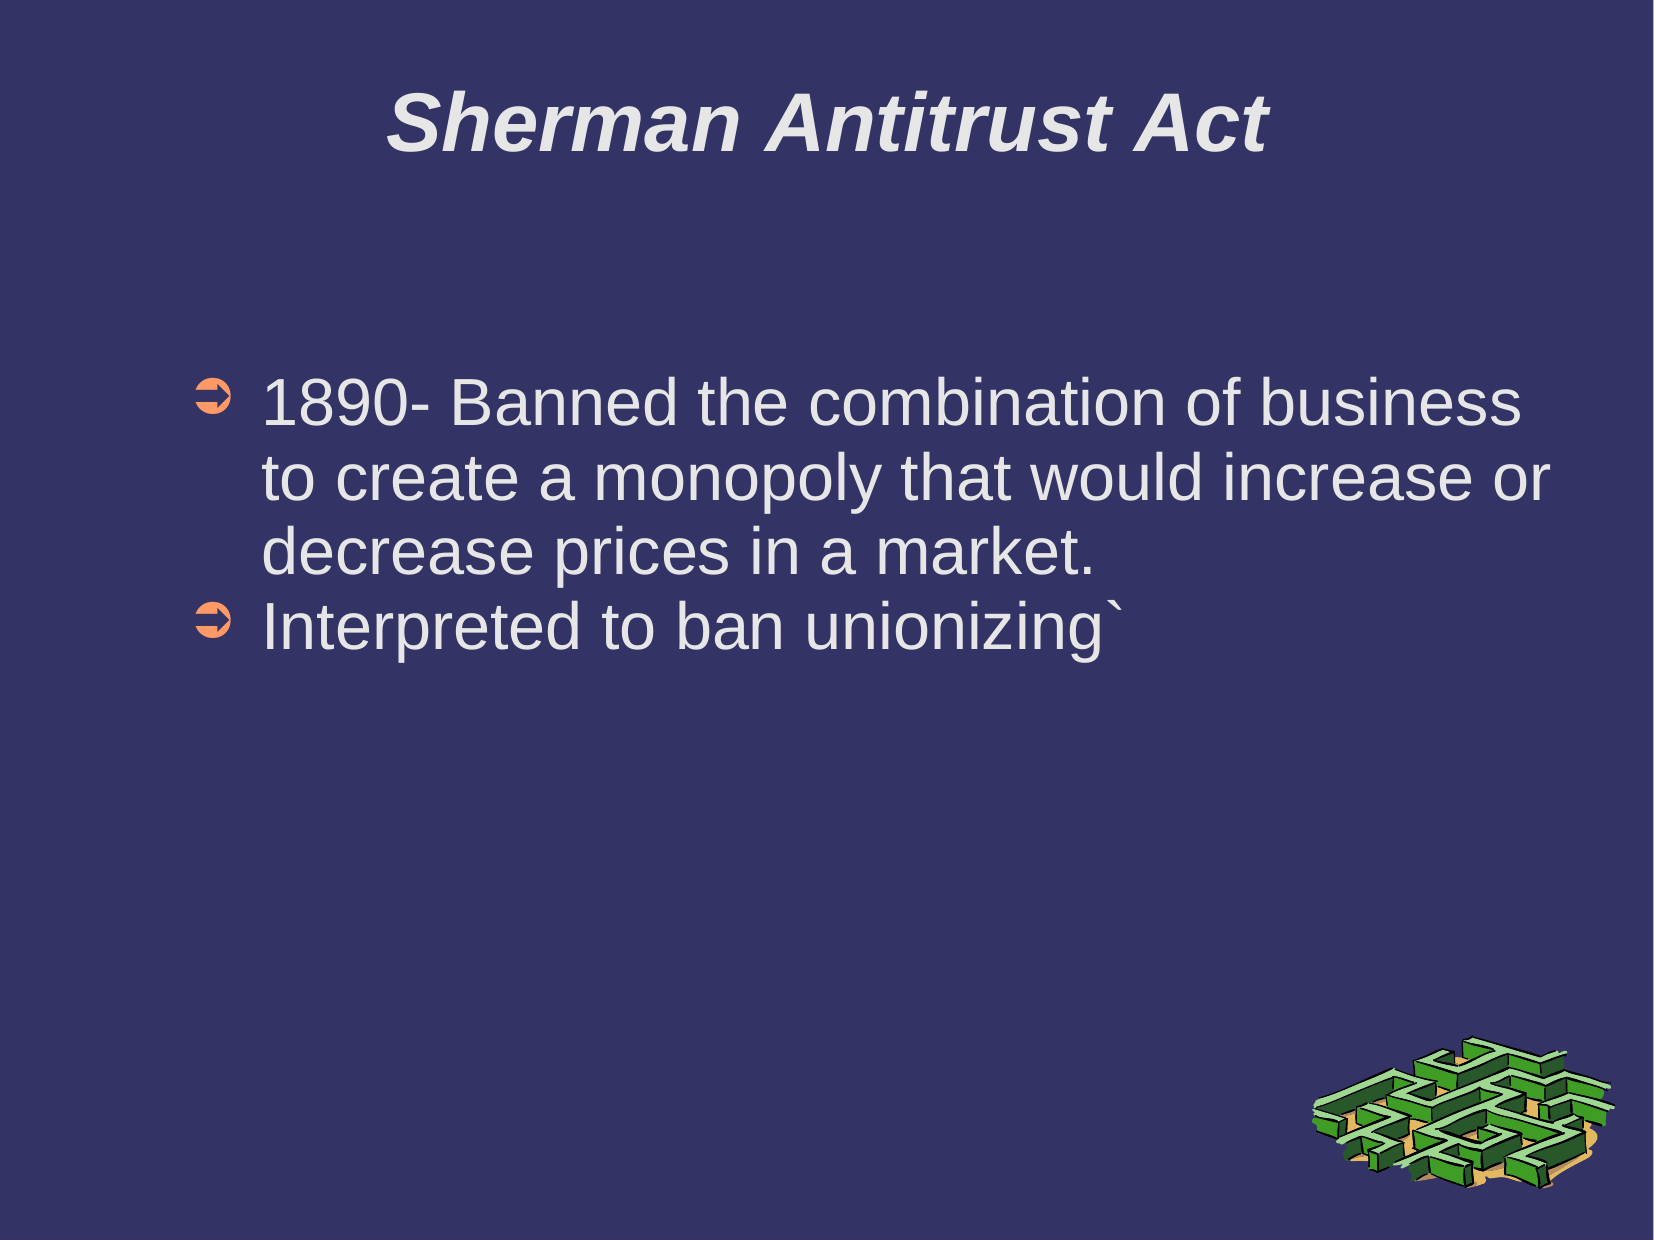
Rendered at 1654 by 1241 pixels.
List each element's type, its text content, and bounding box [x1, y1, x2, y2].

list 1890- Banned the combination of business to create a monopoly that would increase or decrease prices in a market. Interpreted to ban unionizing` [178, 364, 1570, 1132]
title Sherman Antitrust Act [121, 26, 1534, 219]
